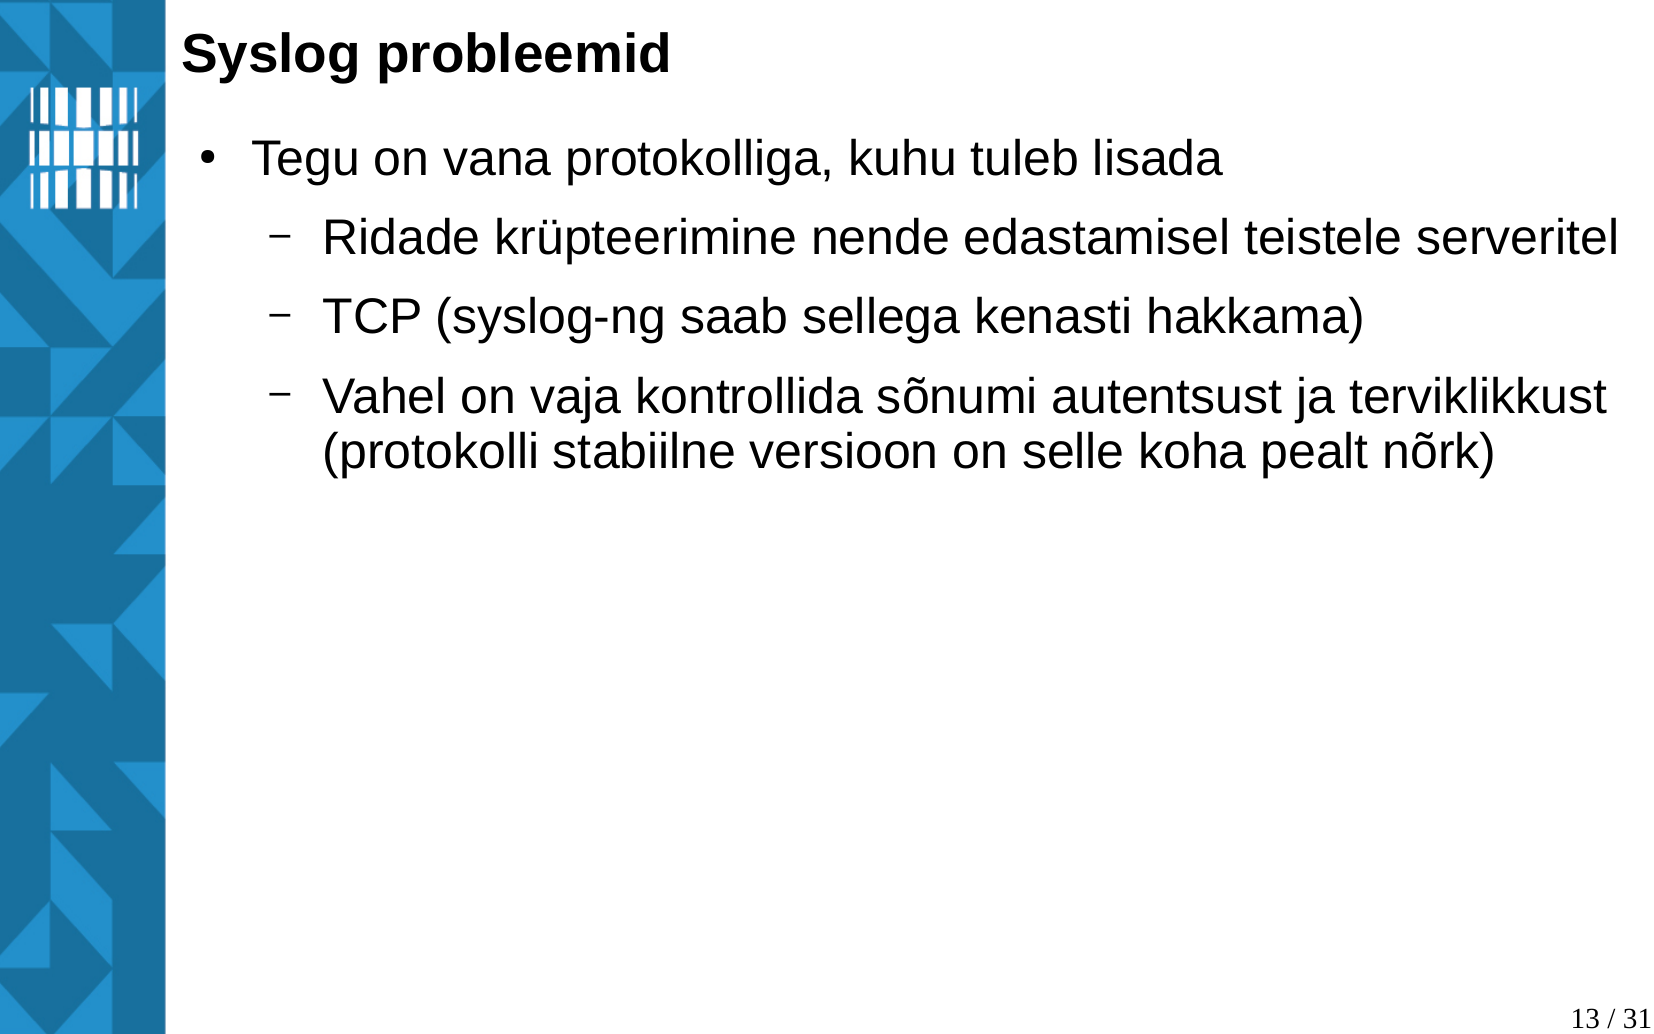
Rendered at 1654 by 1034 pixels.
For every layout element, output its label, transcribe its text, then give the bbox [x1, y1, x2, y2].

title Syslog probleemid [181, 11, 1583, 95]
list Tegu on vana protokolliga, kuhu tuleb lisada Ridade krüpteerimine nende edastamisel teistele serveritel TCP (syslog-ng saab sellega kenasti hakkama) Vahel on vaja kontrollida sõnumi autentsust ja terviklikkust (protokolli stabiilne versioon on selle koha pealt nõrk) [181, 129, 1642, 997]
